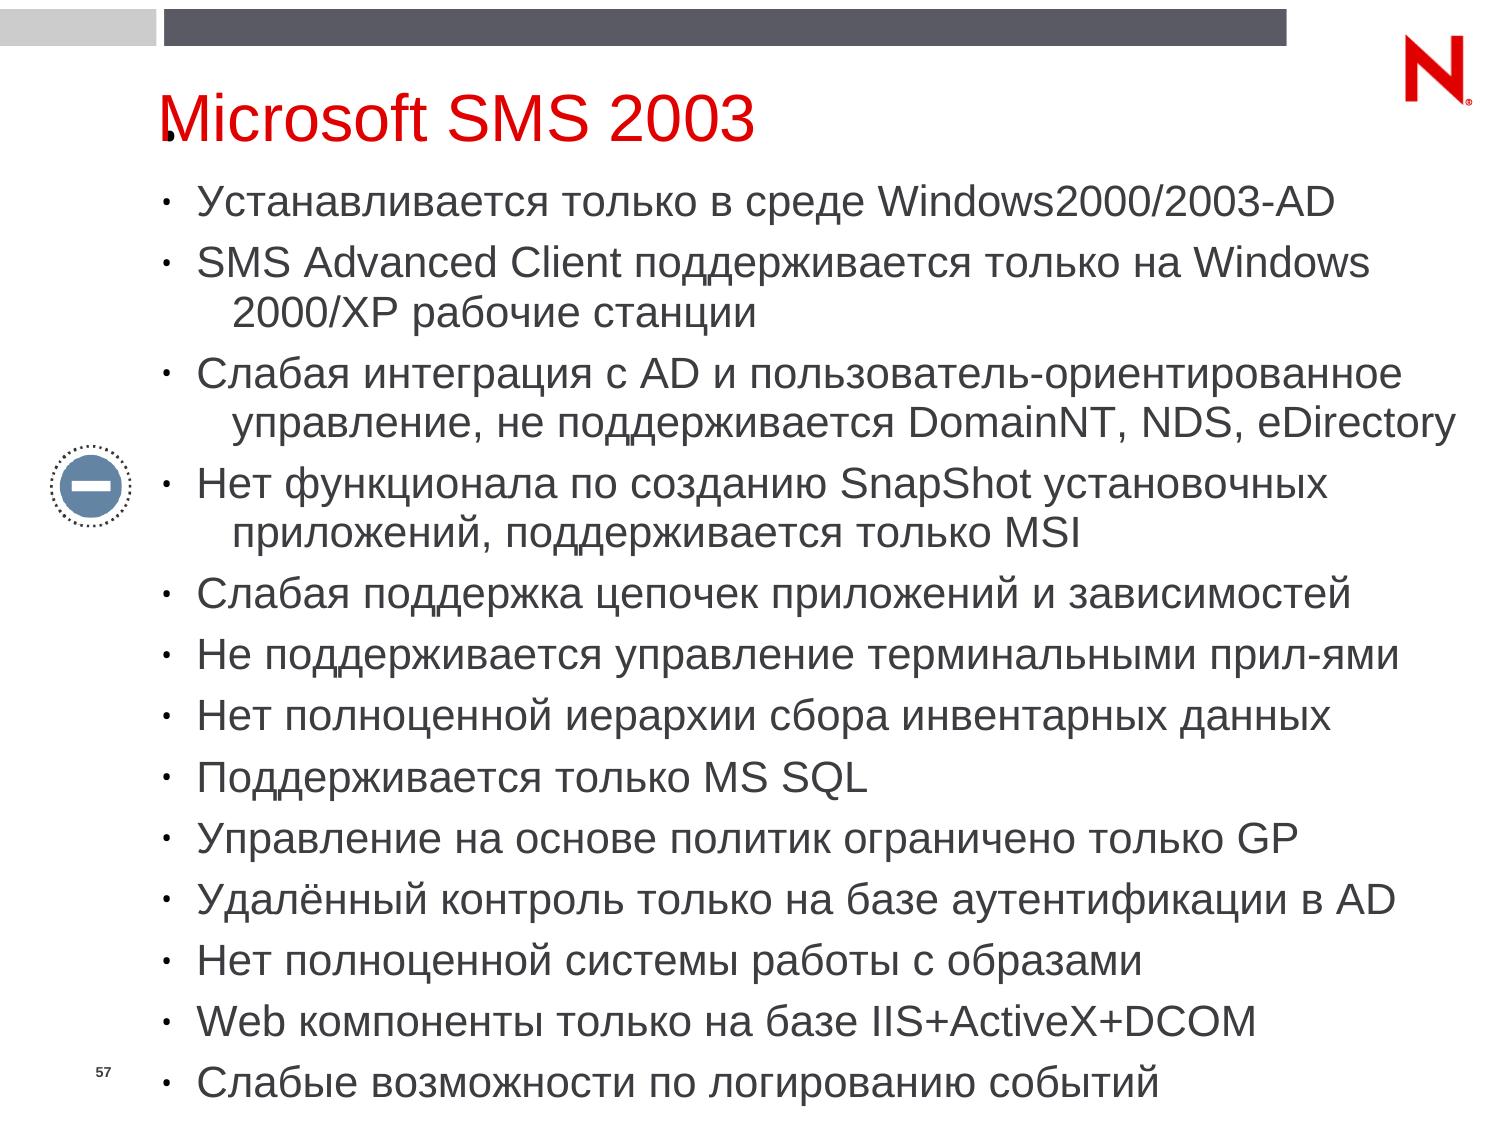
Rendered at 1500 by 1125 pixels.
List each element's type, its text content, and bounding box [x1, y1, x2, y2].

title Microsoft SMS 2003 [157, 38, 1321, 202]
picture [1403, 32, 1473, 97]
list Устанавливается только в среде Windows2000/2003-AD SMS Advanced Client поддерживается только на Windows 2000/XP рабочие станции Слабая интеграция с AD и пользователь-ориентированное управление, не поддерживается DomainNT, NDS, eDirectory Нет функционала по созданию SnapShot установочных приложений, поддерживается только MSI Слабая поддержка цепочек приложений и зависимостей Не поддерживается управление терминальными прил-ями Нет полноценной иерархии сбора инвентарных данных Поддерживается только MS SQL Управление на основе политик ограничено только GP Удалённый контроль только на базе аутентификации в AD Нет полноценной системы работы с образами Web компоненты только на базе IIS+ActiveX+DCOM Слабые возможности по логированию событий [146, 97, 1500, 1104]
picture [49, 444, 132, 528]
